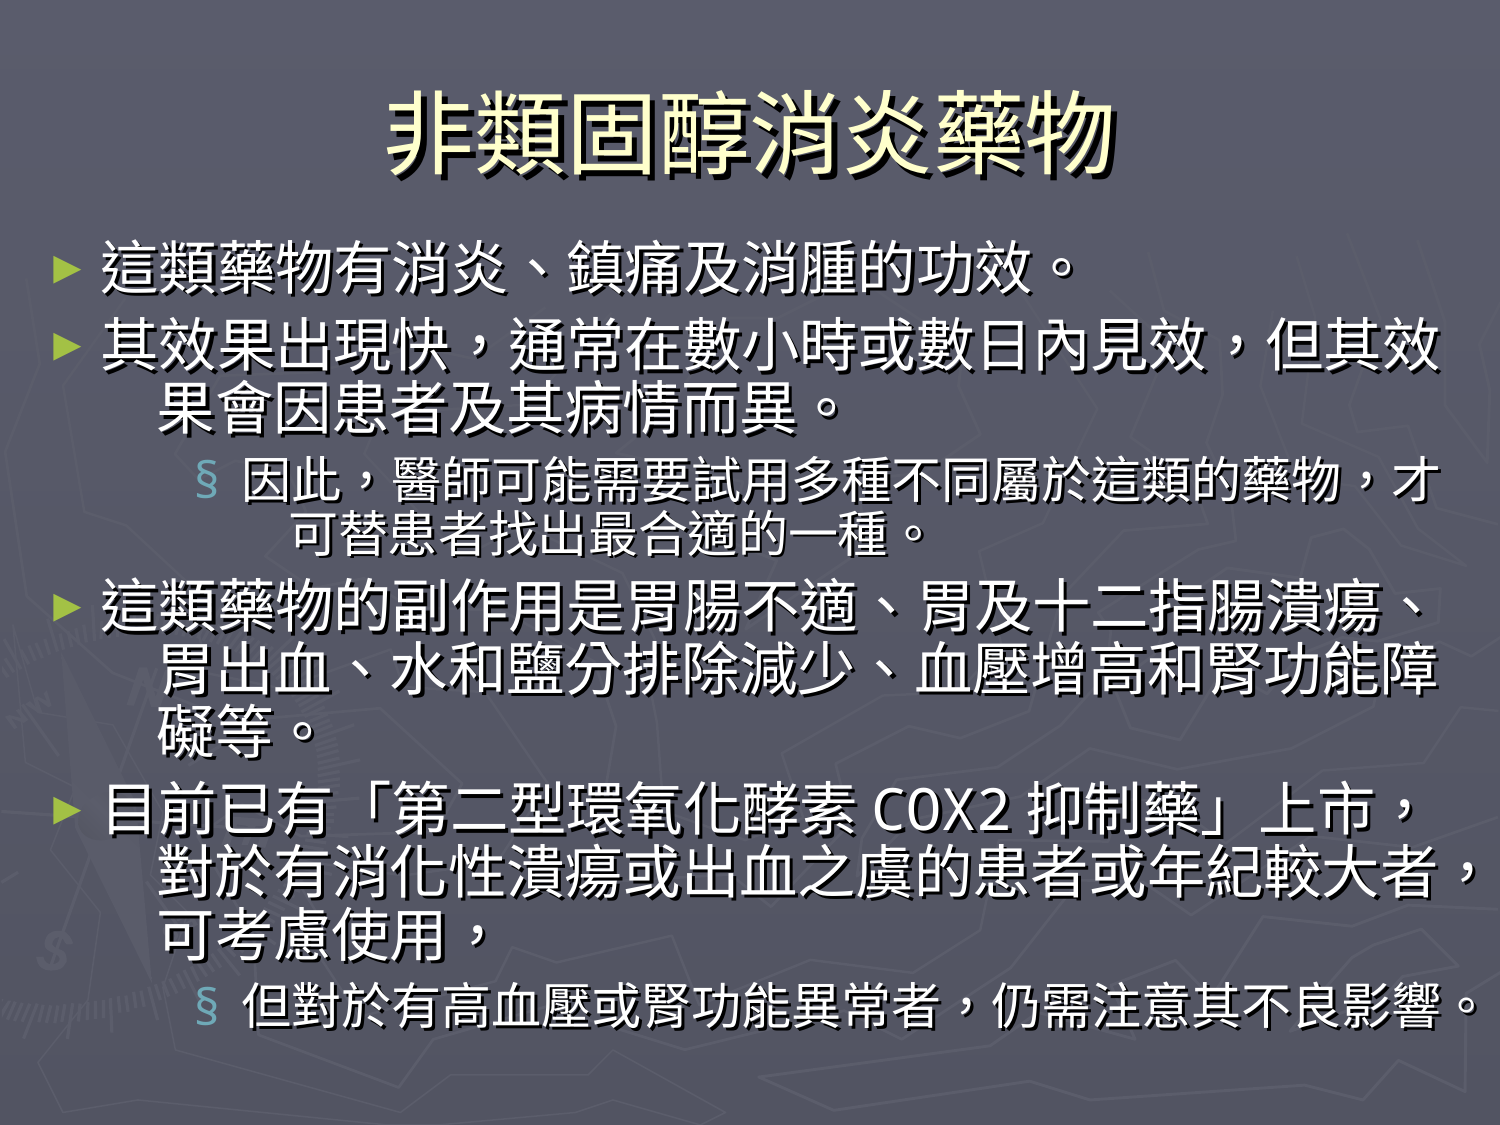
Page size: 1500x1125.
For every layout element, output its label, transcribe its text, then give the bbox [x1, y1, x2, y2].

title 非類固醇消炎藥物 [49, 37, 1451, 225]
list 這類藥物有消炎、鎮痛及消腫的功效。 其效果出現快，通常在數小時或數日內見效，但其效果會因患者及其病情而異。 因此，醫師可能需要試用多種不同屬於這類的藥物，才可替患者找出最合適的一種。 這類藥物的副作用是胃腸不適、胃及十二指腸潰瘍、胃出血、水和鹽分排除減少、血壓增高和腎功能障礙等。 目前已有「第二型環氧化酵素COX2抑制藥」上市，對於有消化性潰瘍或出血之虞的患者或年紀較大者，可考慮使用， 但對於有高血壓或腎功能異常者，仍需注意其不良影響。 [29, 231, 1459, 1095]
